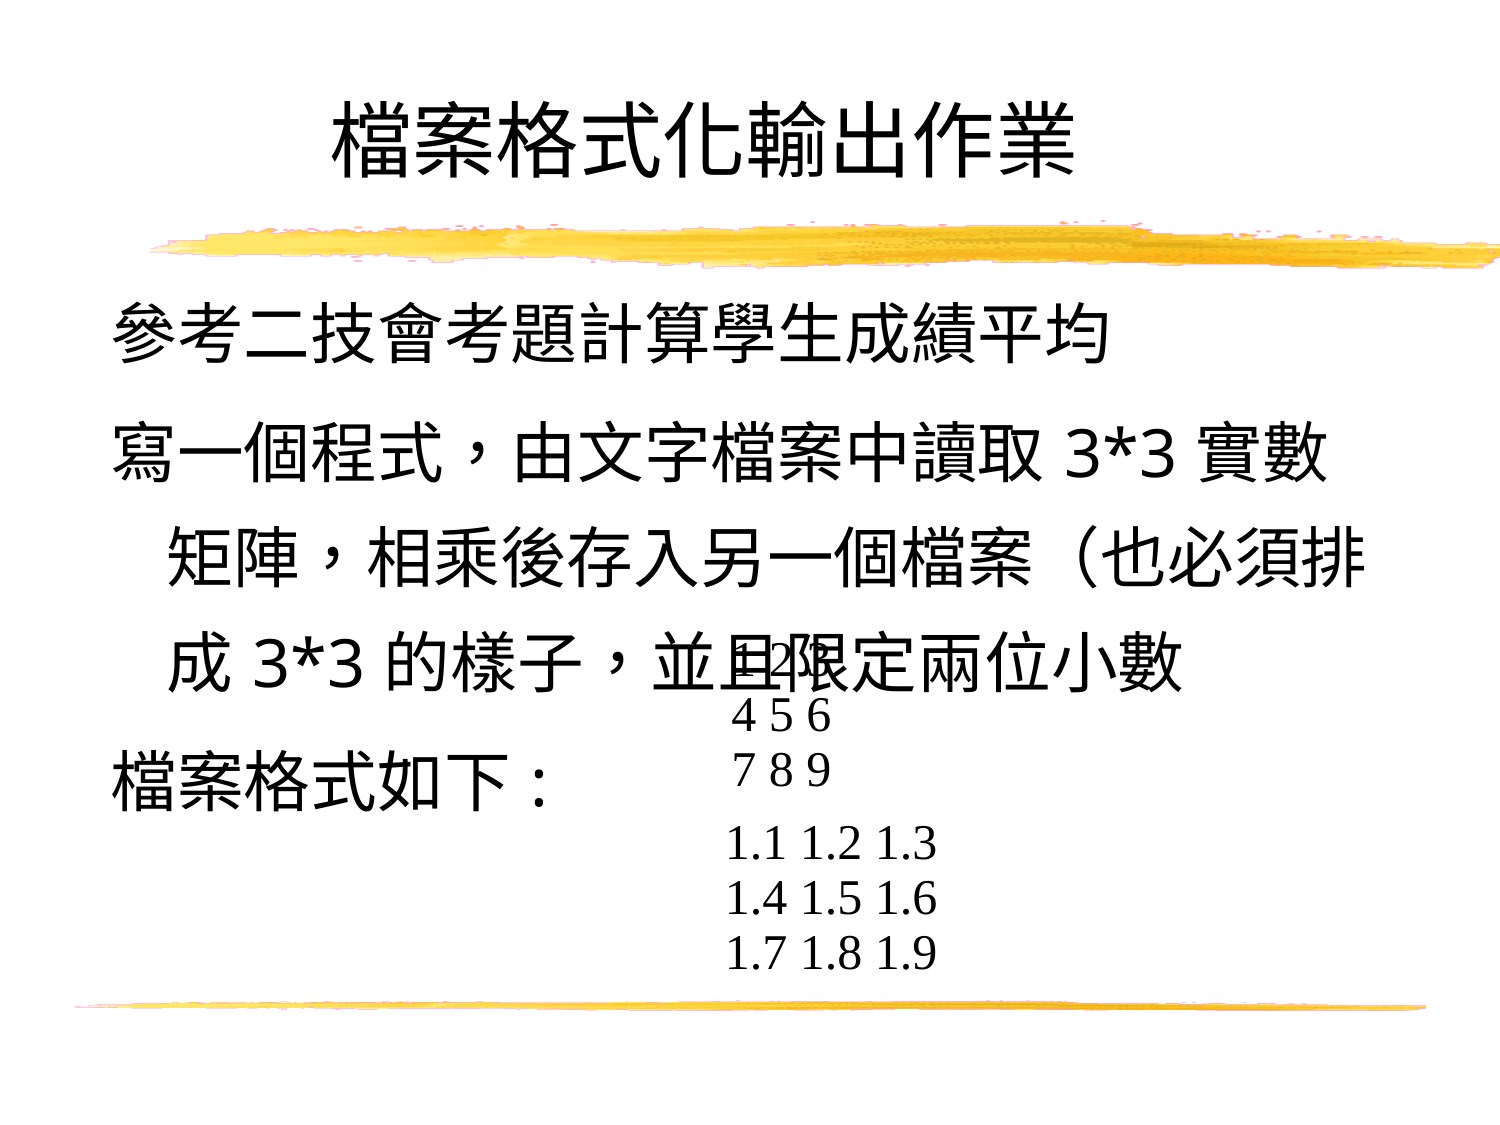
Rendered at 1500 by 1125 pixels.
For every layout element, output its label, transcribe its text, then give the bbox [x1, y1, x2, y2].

text_box 1 2 3 4 5 6 7 8 9 [731, 631, 832, 801]
picture [150, 215, 1500, 279]
picture [75, 999, 1426, 1013]
text_box 1.1 1.2 1.3 1.4 1.5 1.6 1.7 1.8 1.9 [724, 814, 938, 984]
title 檔案格式化輸出作業 [66, 35, 1342, 225]
list 參考二技會考題計算學生成績平均 寫一個程式，由文字檔案中讀取3*3實數矩陣，相乘後存入另一個檔案（也必須排成3*3的樣子，並且限定兩位小數 檔案格式如下: [110, 273, 1386, 660]
